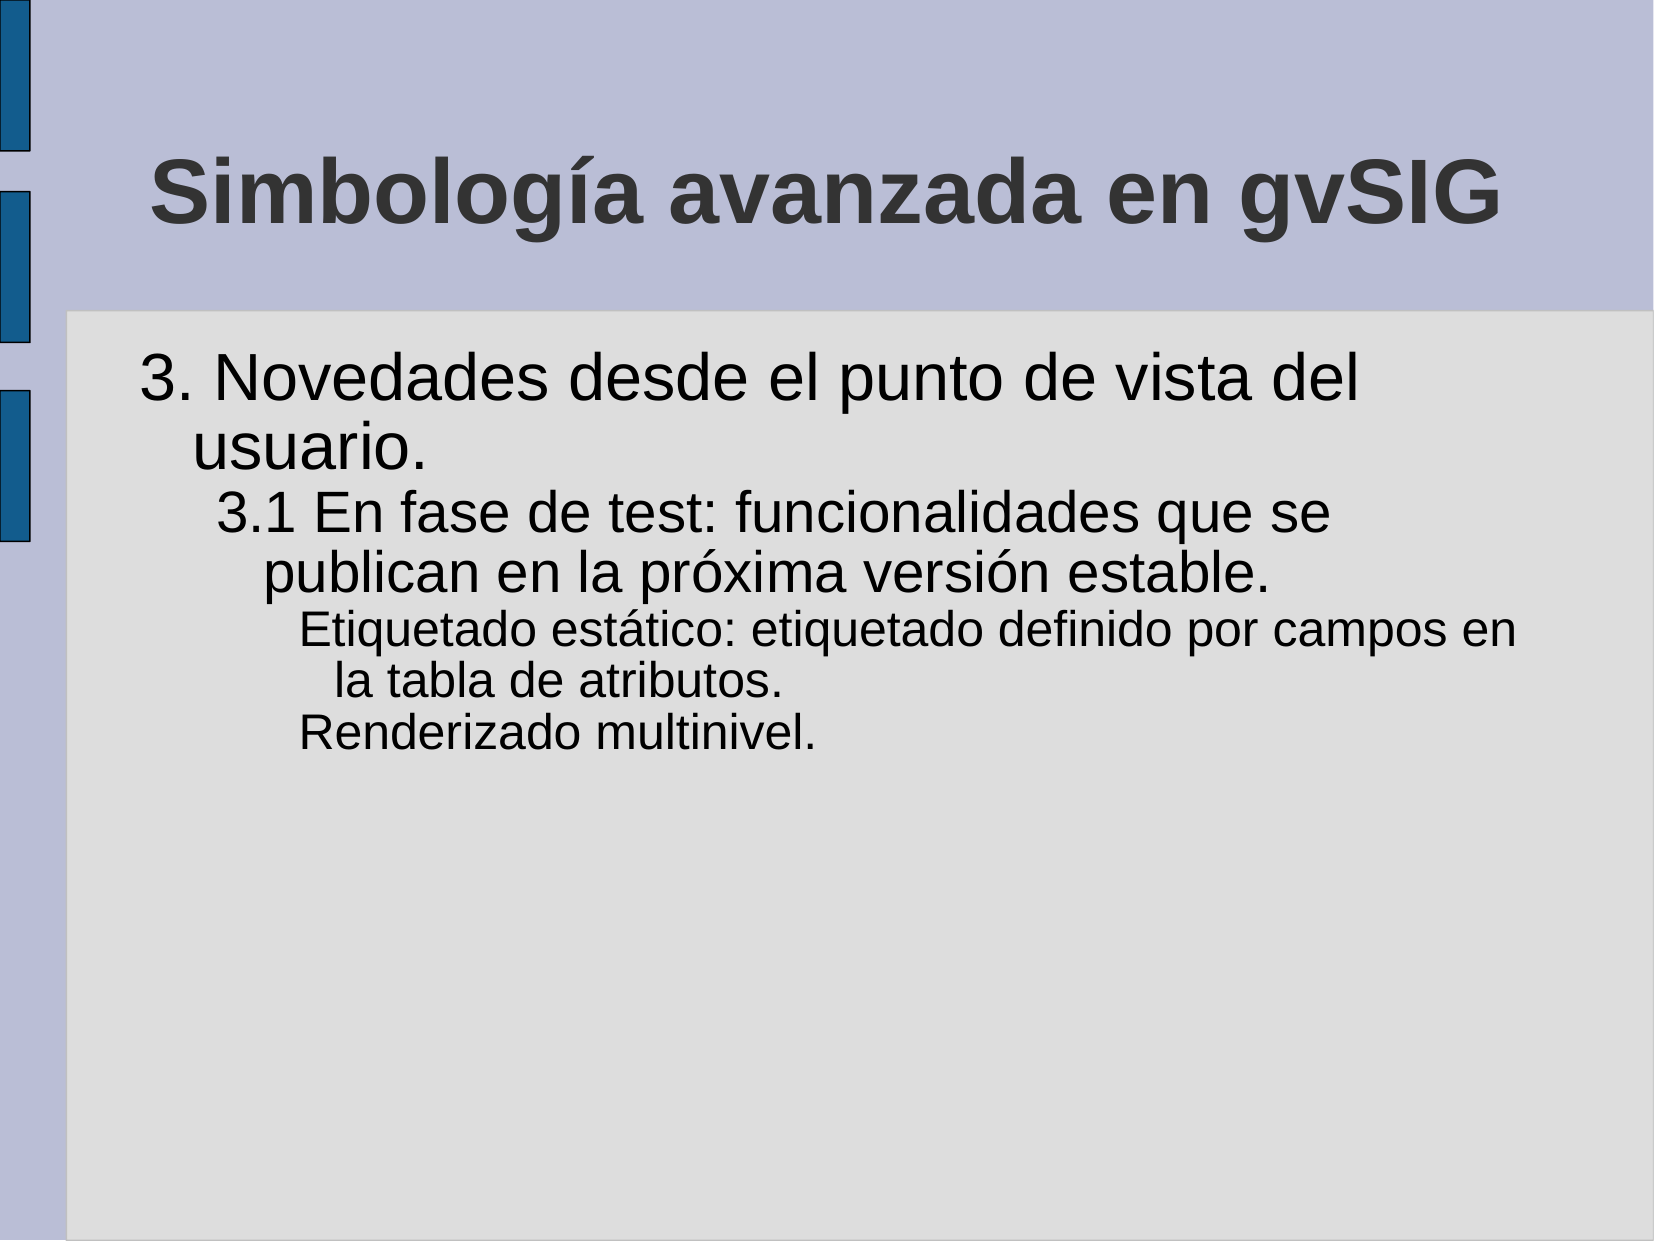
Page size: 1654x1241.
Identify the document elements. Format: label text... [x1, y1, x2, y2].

list 3. Novedades desde el punto de vista del usuario. 3.1 En fase de test: funcionalidades que se publican en la próxima versión estable. Etiquetado estático: etiquetado definido por campos en la tabla de atributos. Renderizado multinivel. [121, 344, 1534, 1112]
title Simbología avanzada en gvSIG [121, 98, 1534, 291]
